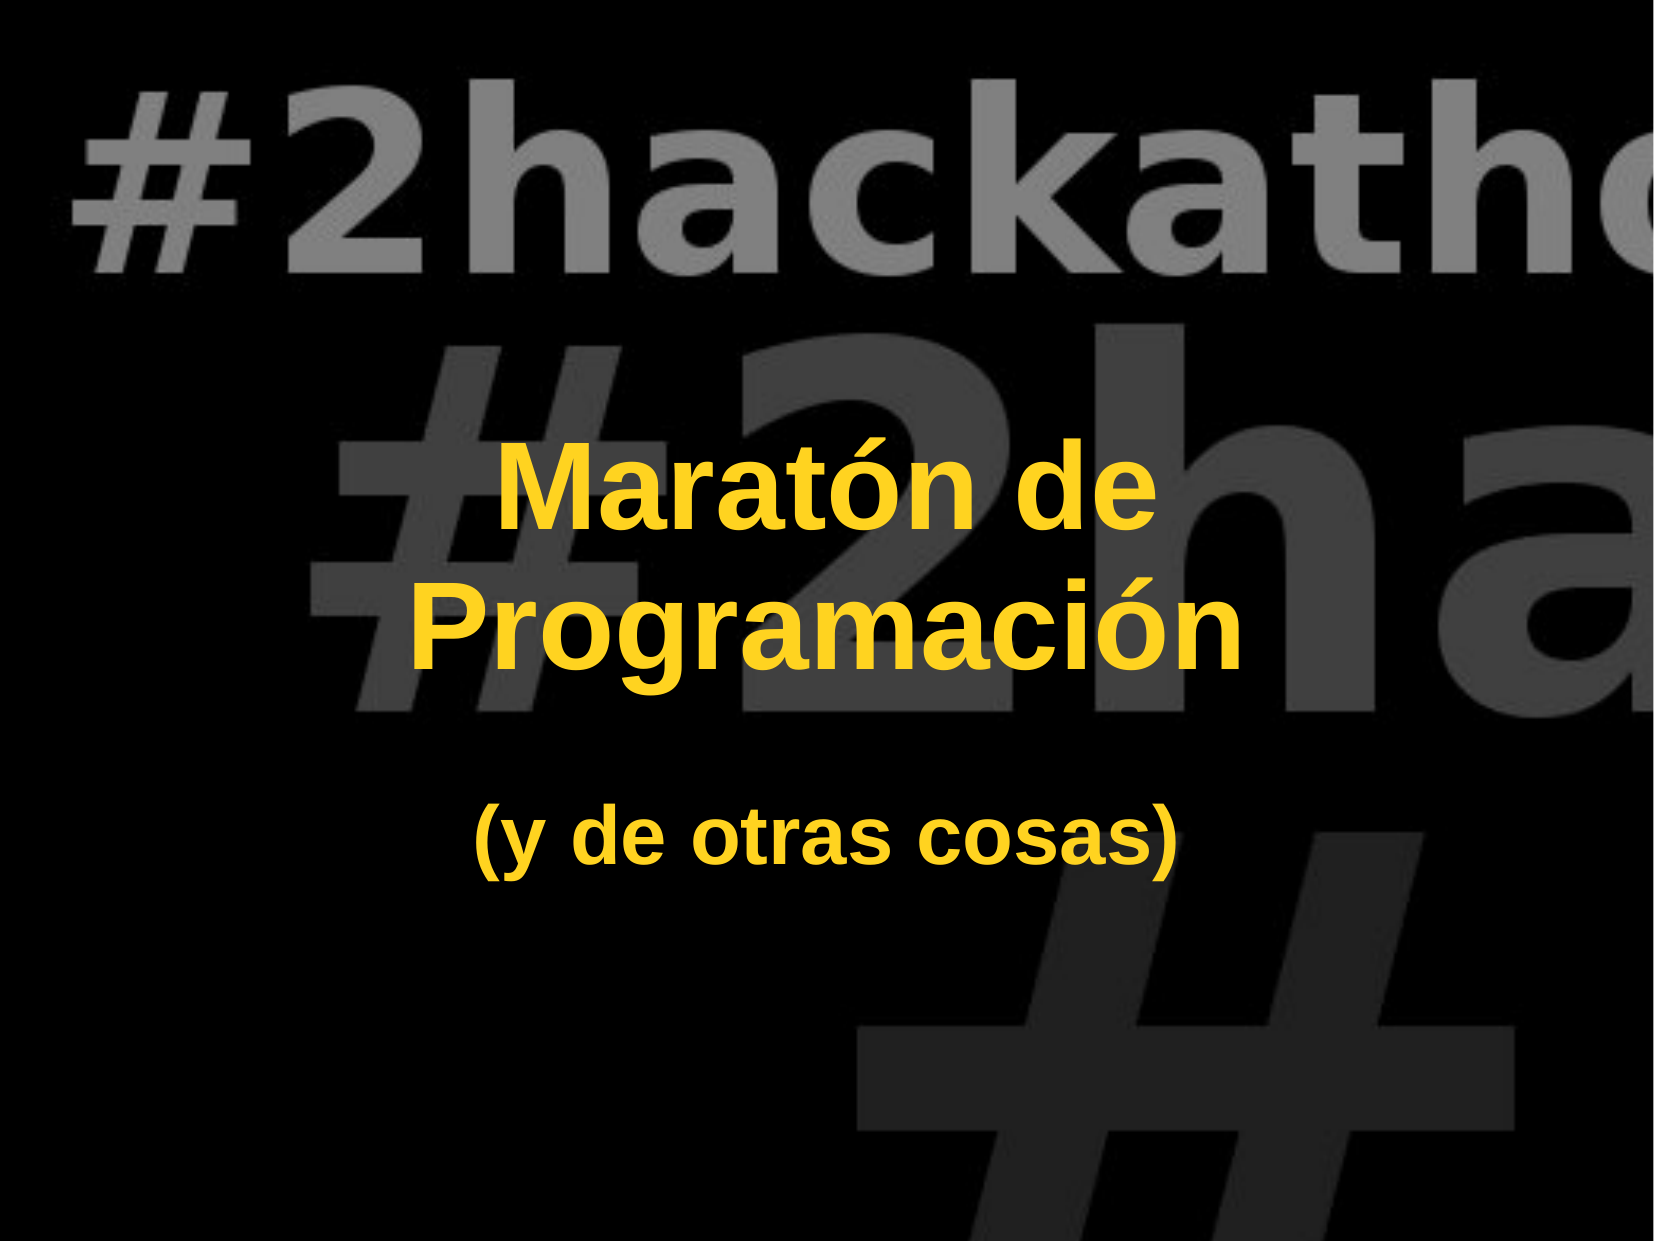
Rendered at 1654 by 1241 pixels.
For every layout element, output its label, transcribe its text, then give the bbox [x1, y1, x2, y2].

subtitle Maratón de Programación (y de otras cosas) [82, 0, 1571, 1162]
picture [0, 0, 1654, 1241]
